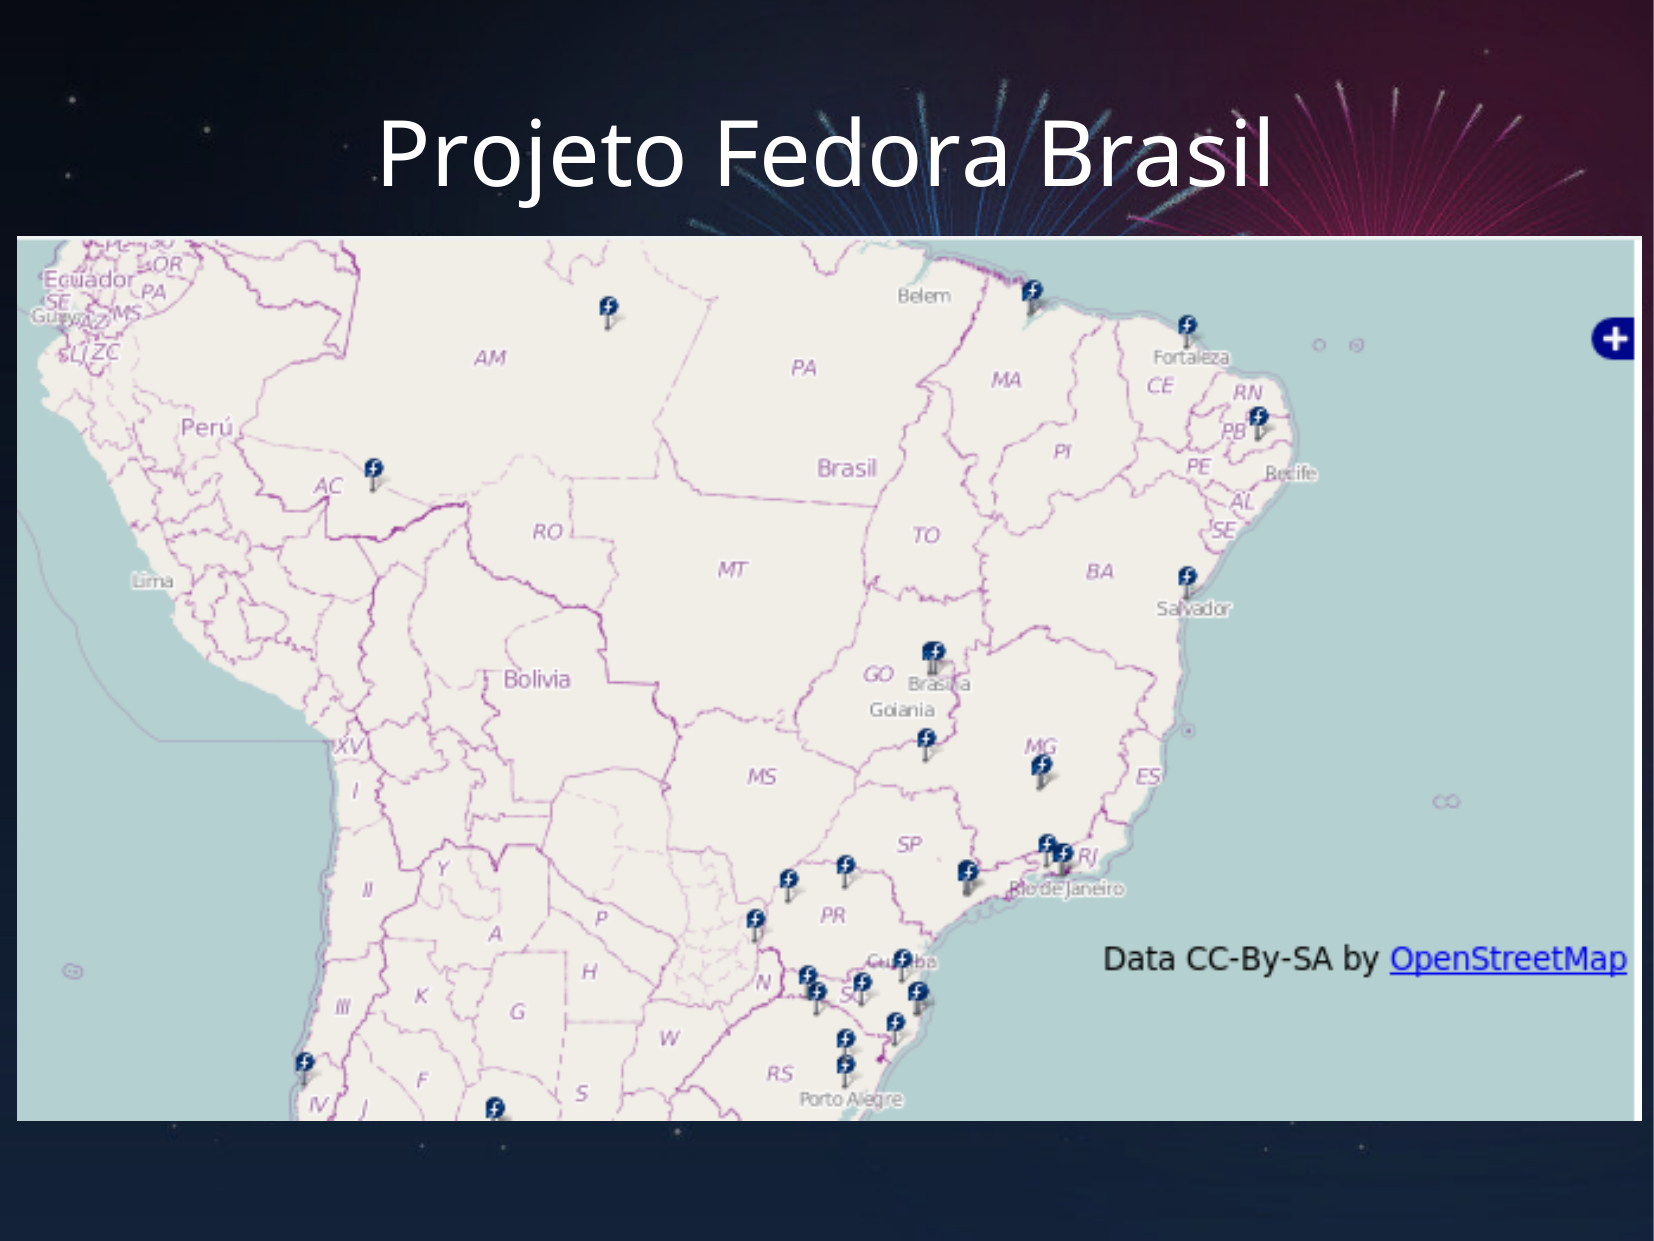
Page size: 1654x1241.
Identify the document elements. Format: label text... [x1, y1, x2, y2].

title Projeto Fedora Brasil [82, 49, 1571, 236]
picture [0, 0, 1654, 1241]
